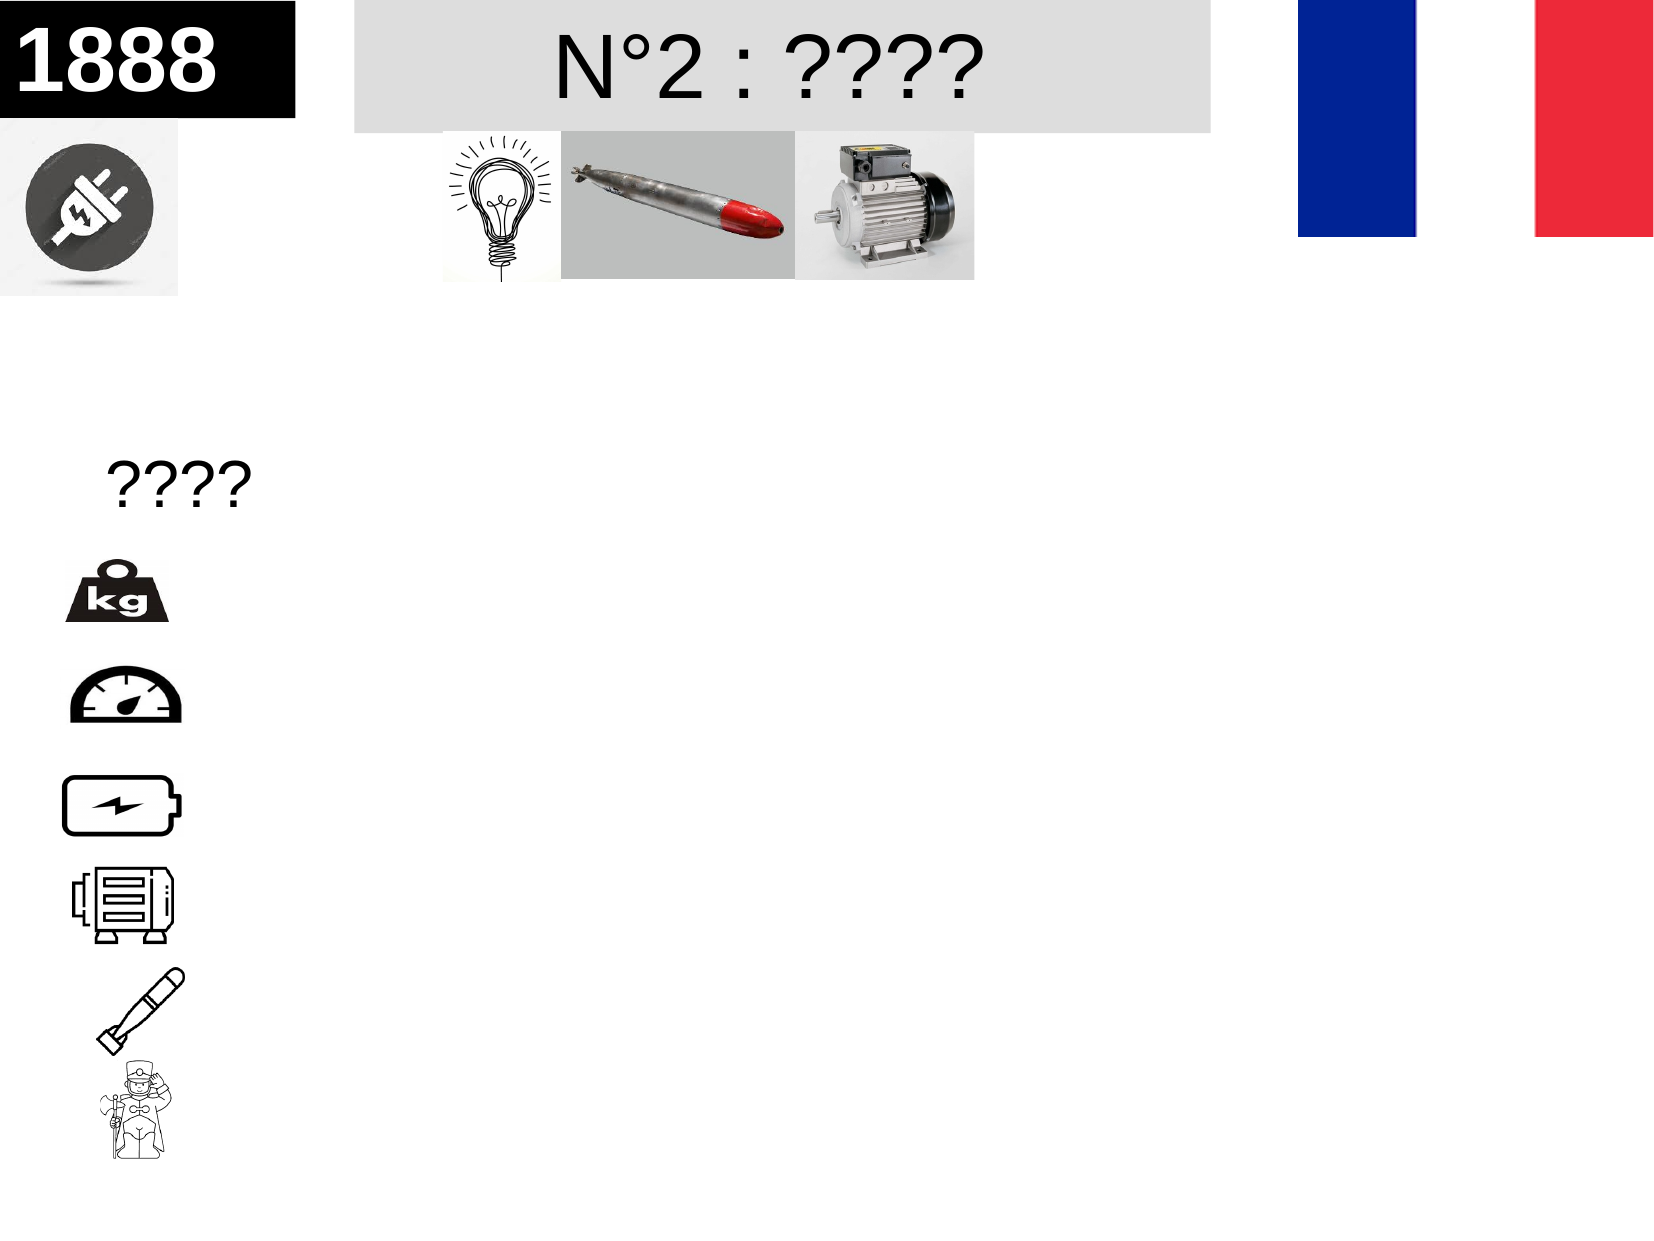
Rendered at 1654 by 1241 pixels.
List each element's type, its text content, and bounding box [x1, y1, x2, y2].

picture [65, 559, 169, 623]
text_box 1888 [0, 0, 296, 119]
picture [59, 772, 185, 838]
picture [72, 854, 174, 956]
picture [442, 131, 975, 282]
picture [0, 118, 178, 296]
picture [60, 657, 185, 730]
list ???? [34, 342, 1595, 1241]
title N°2 : ???? [354, 0, 1211, 134]
picture [96, 967, 185, 1166]
picture [1298, 0, 1654, 237]
